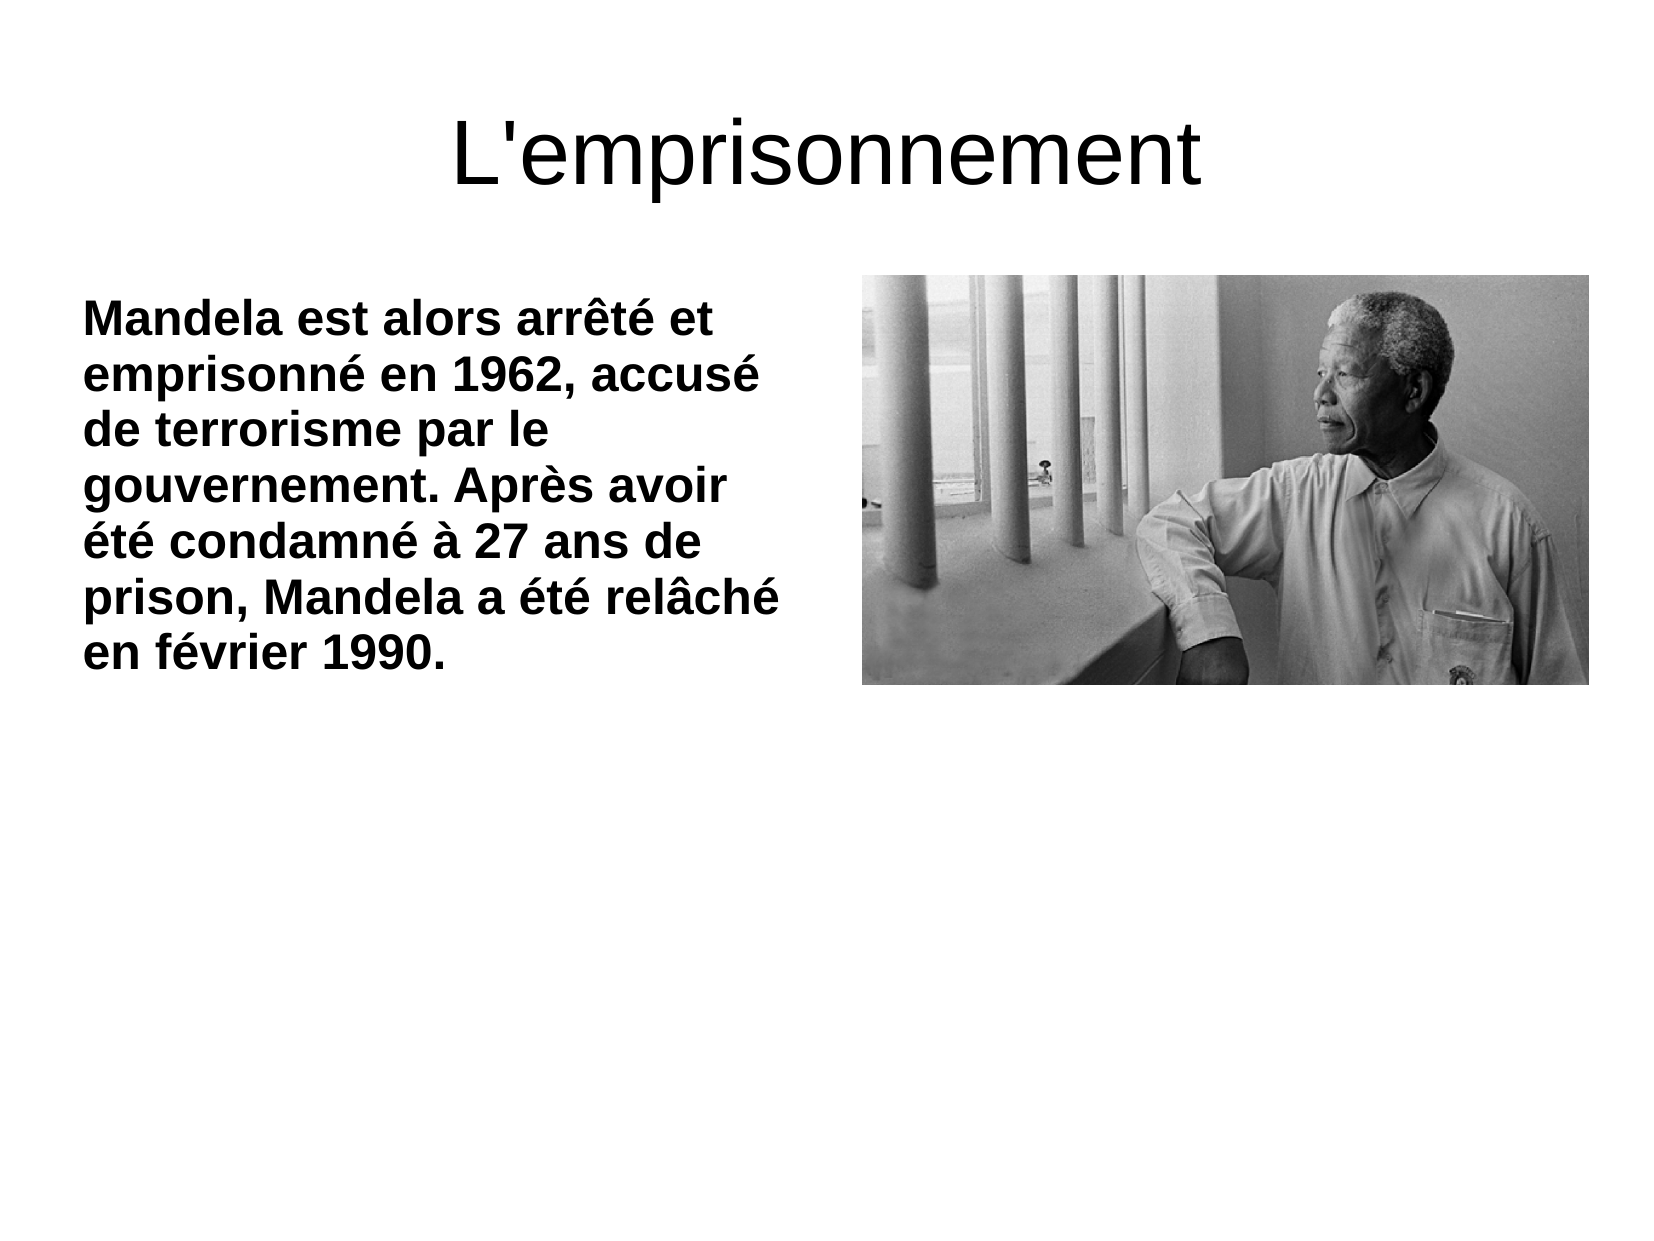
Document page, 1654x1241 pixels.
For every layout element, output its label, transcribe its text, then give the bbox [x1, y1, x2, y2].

title L'emprisonnement [82, 49, 1571, 257]
list Mandela est alors arrêté et emprisonné en 1962, accusé de terrorisme par le gouvernement. Après avoir été condamné à 27 ans de prison, Mandela a été relâché en février 1990. [82, 290, 809, 1010]
picture [862, 275, 1589, 686]
